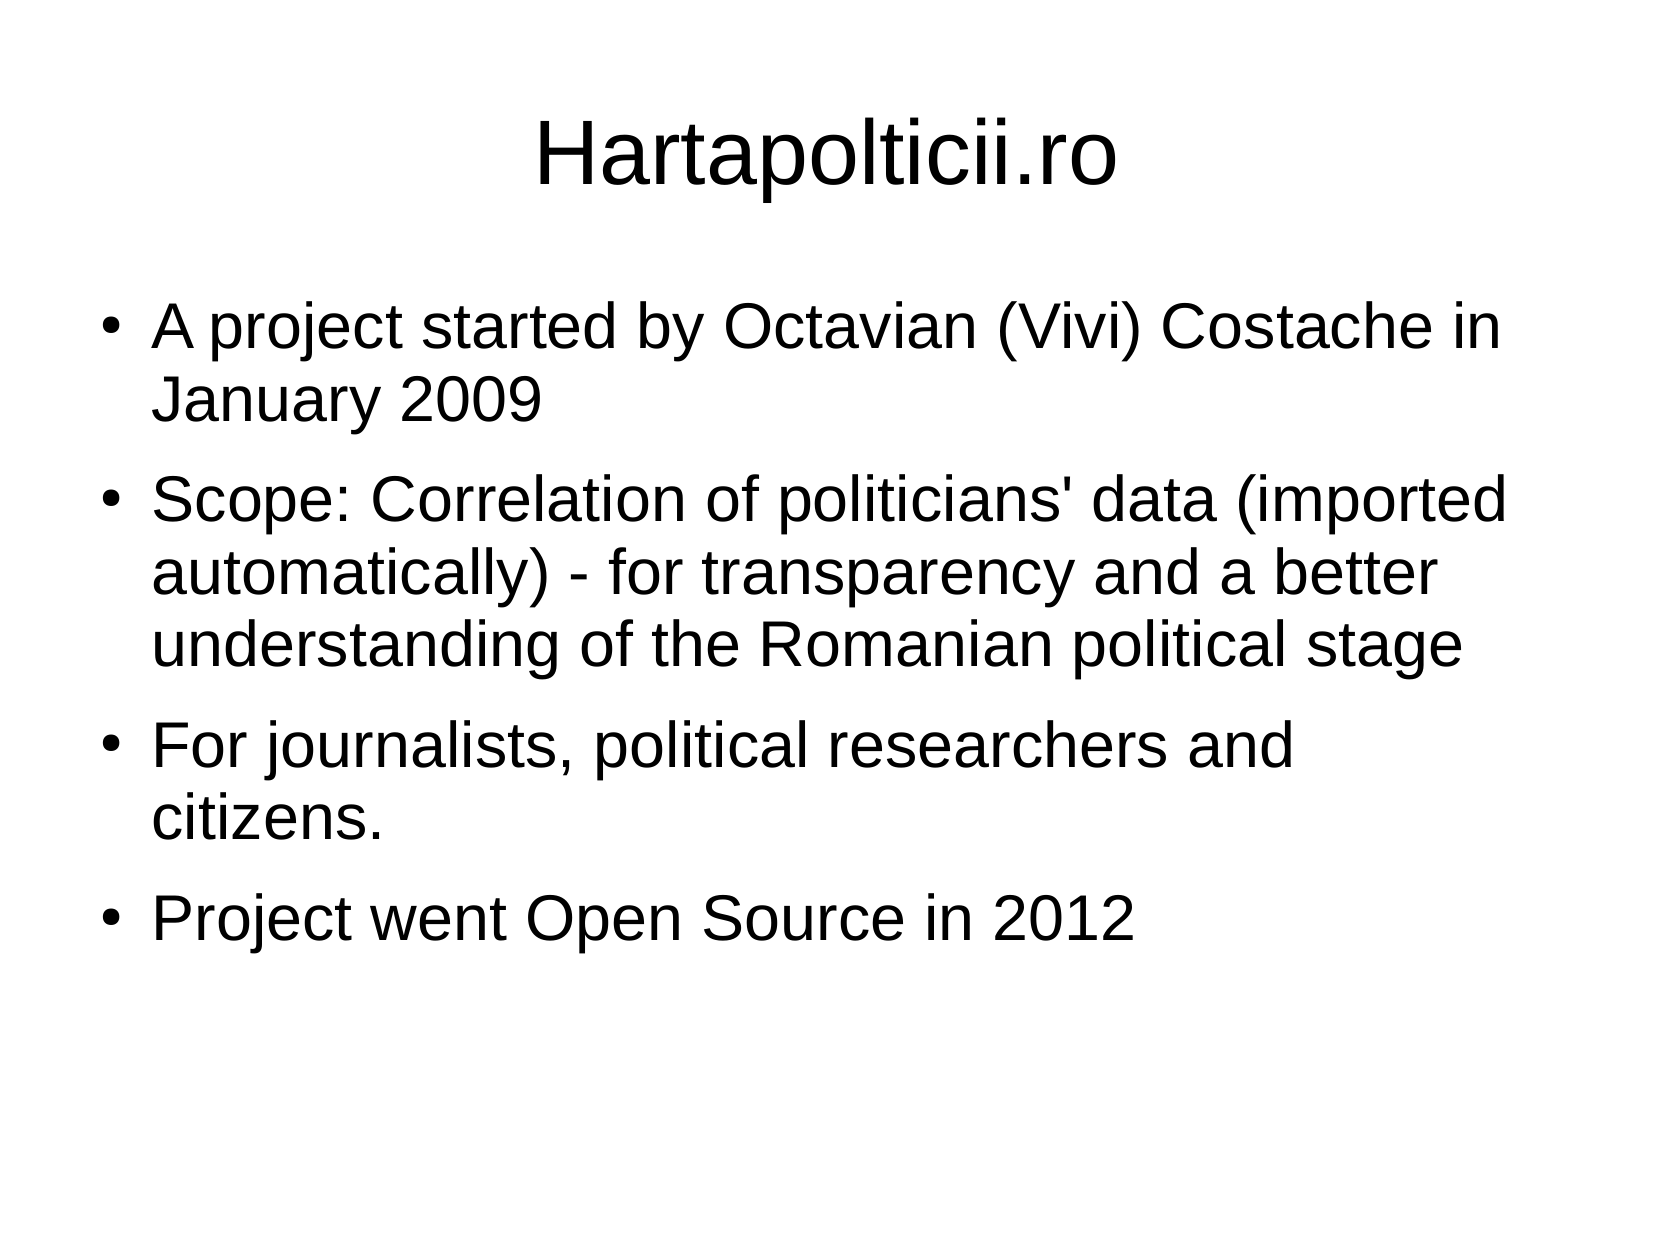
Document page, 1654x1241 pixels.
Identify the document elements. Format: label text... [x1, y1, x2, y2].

title Hartapolticii.ro [82, 49, 1571, 257]
list A project started by Octavian (Vivi) Costache in January 2009 Scope: Correlation of politicians' data (imported automatically) - for transparency and a better understanding of the Romanian political stage For journalists, political researchers and citizens. Project went Open Source in 2012 [82, 290, 1538, 1010]
